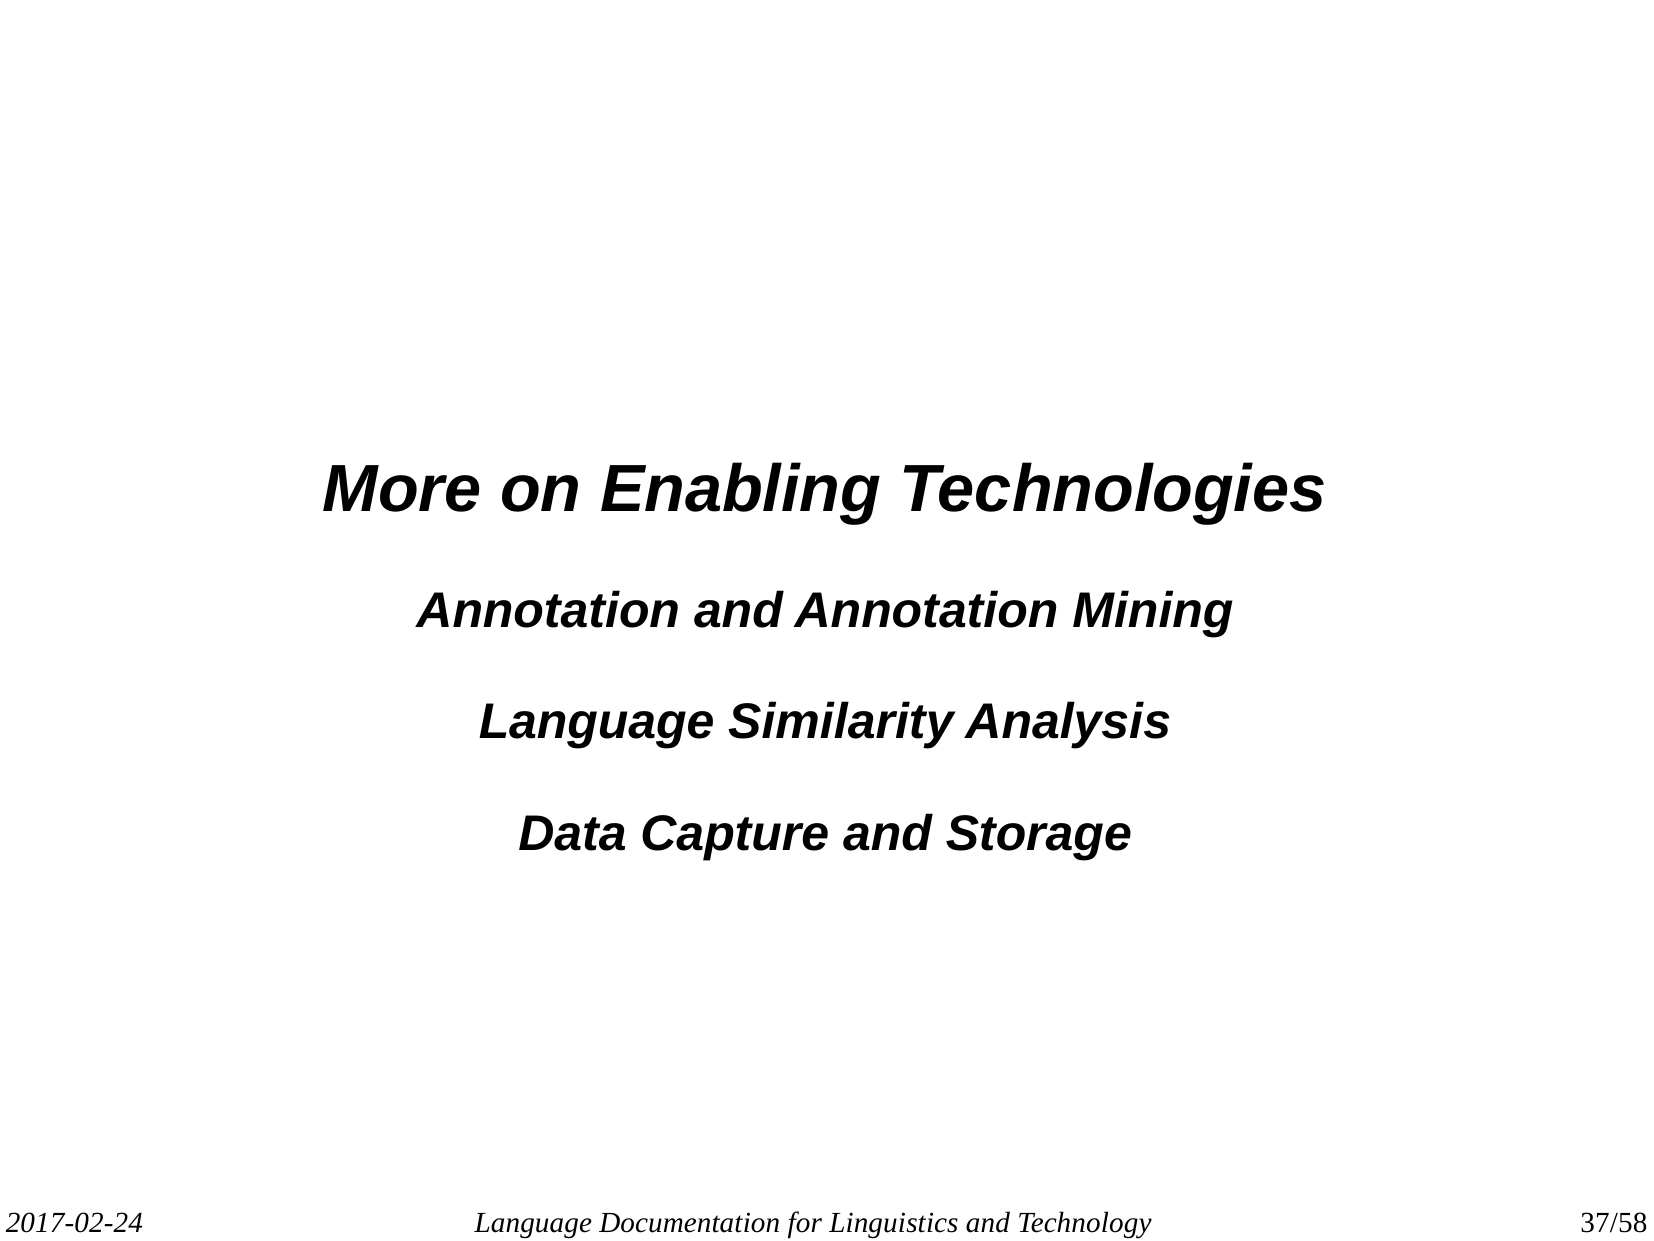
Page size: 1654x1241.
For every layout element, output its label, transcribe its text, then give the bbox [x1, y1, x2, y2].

title More on Enabling Technologies Annotation and Annotation Mining Language Similarity Analysis Data Capture and Storage [0, 451, 1654, 861]
